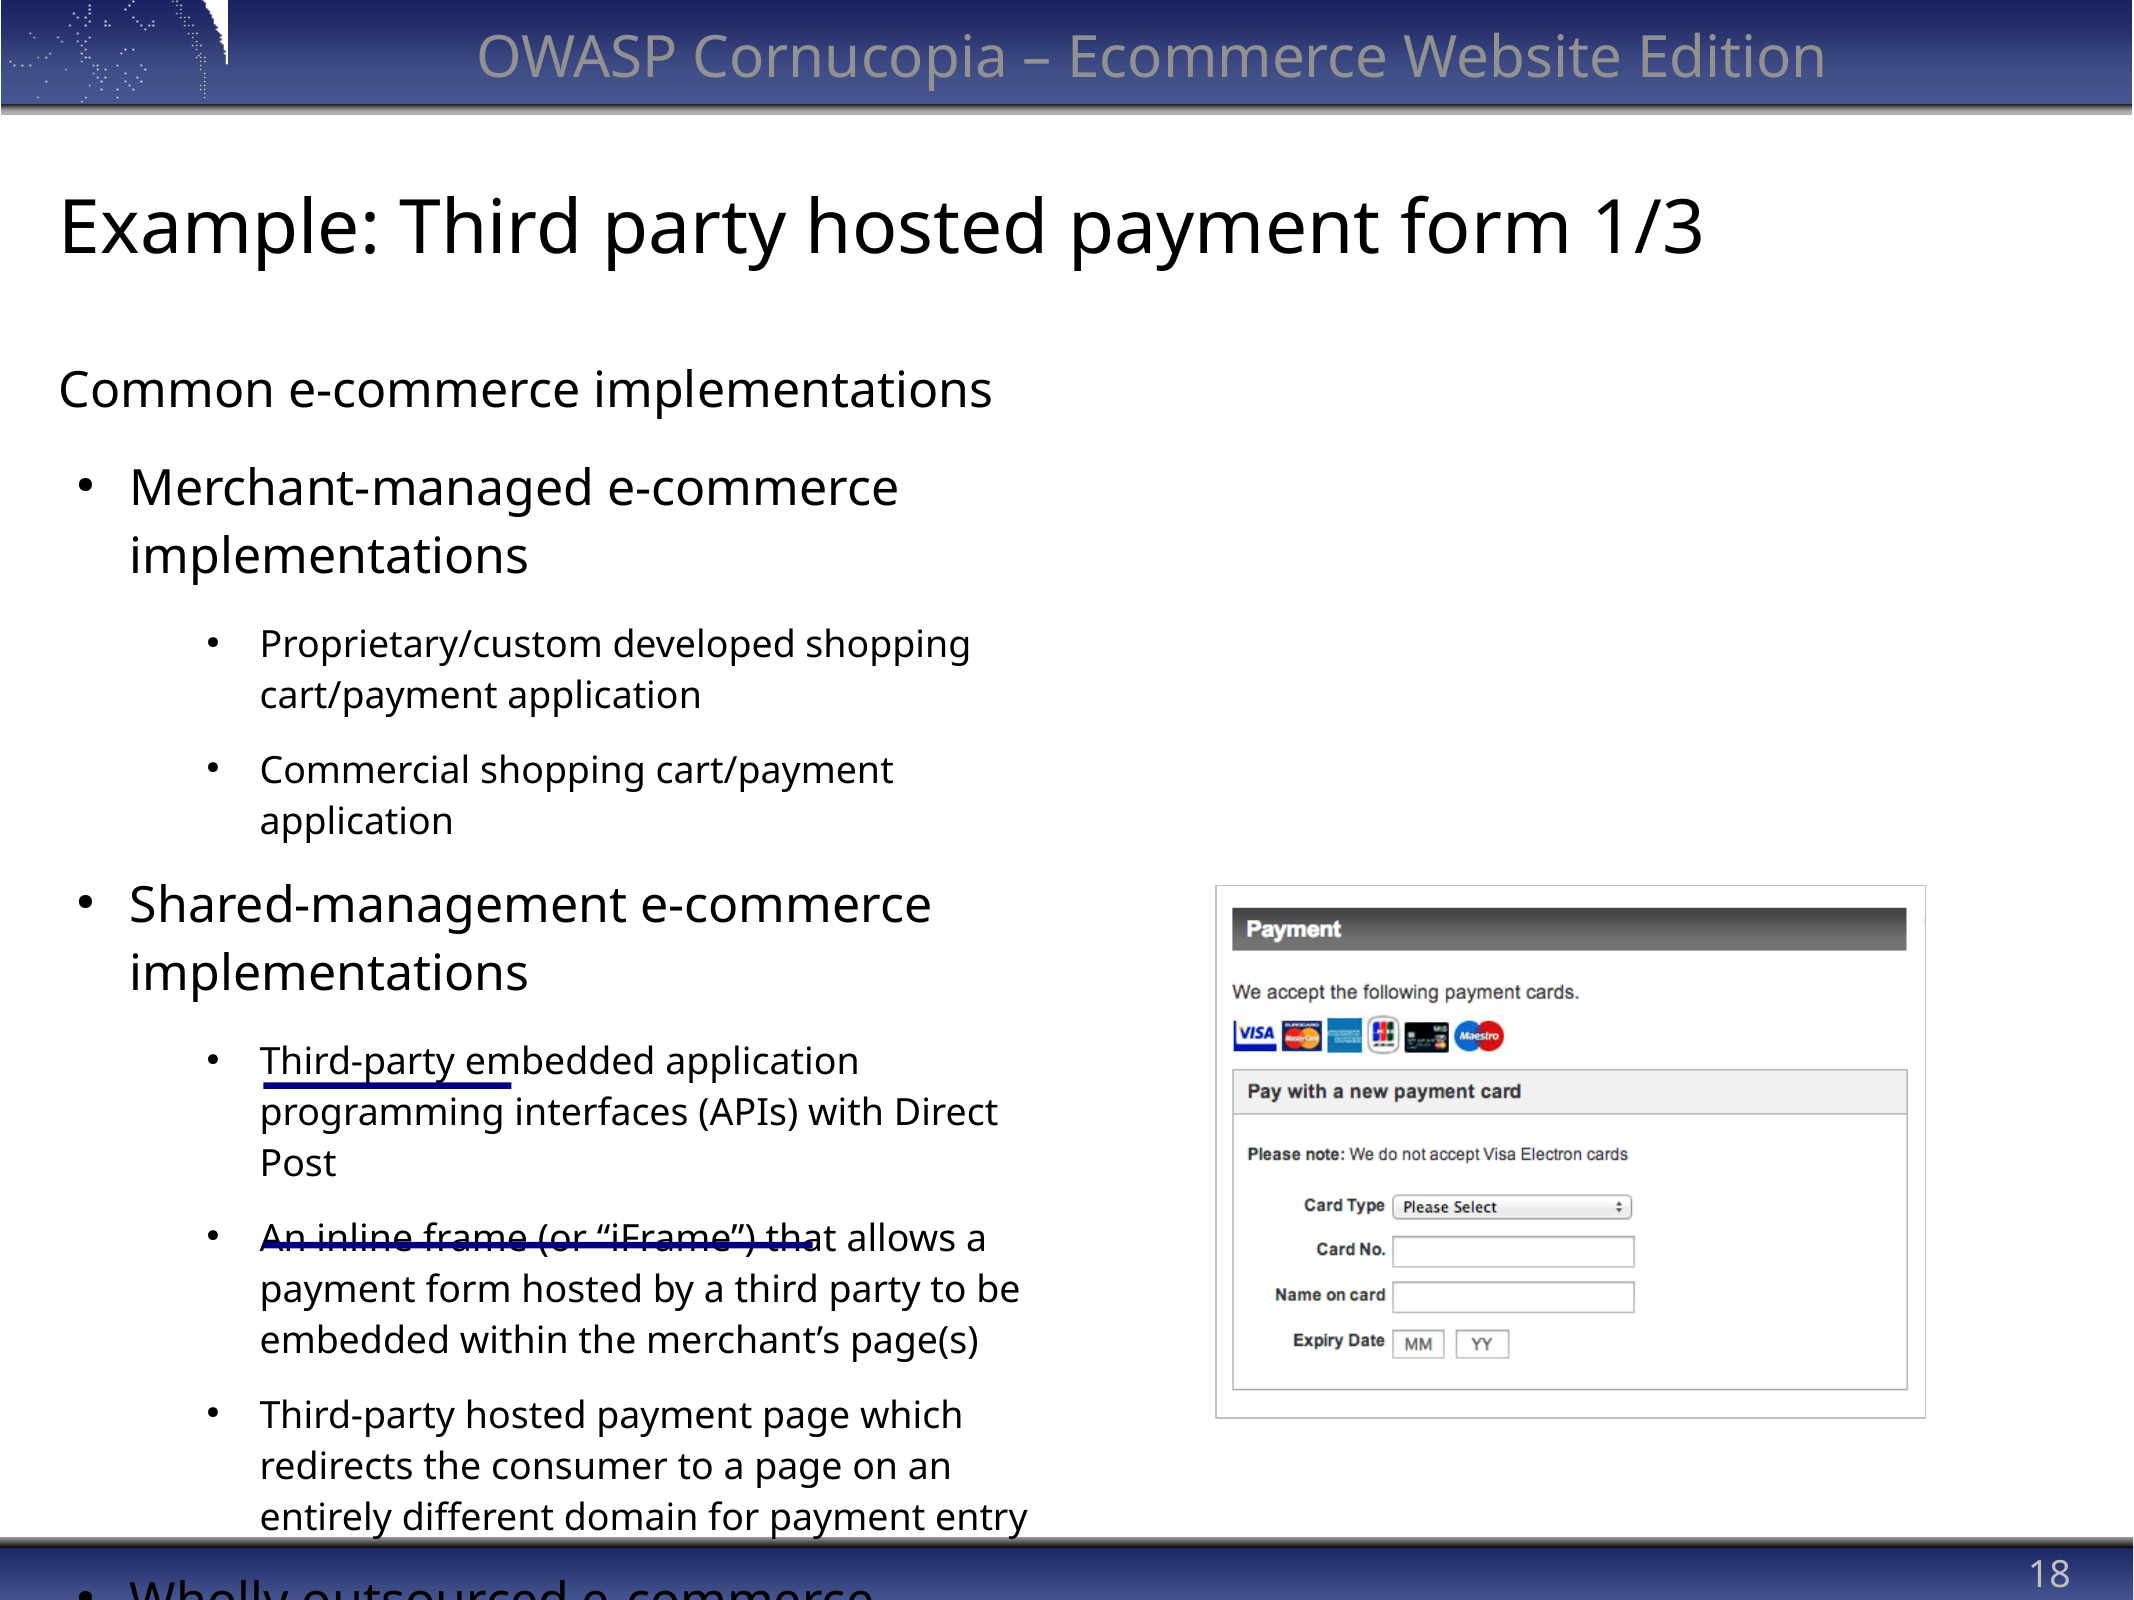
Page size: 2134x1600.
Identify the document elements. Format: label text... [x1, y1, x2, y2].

title Example: Third party hosted payment form 1/3 [58, 124, 2126, 325]
text_box [263, 1241, 813, 1249]
list Common e-commerce implementations Merchant-managed e-commerce implementations Proprietary/custom developed shopping cart/payment application Commercial shopping cart/payment application Shared-management e-commerce implementations Third-party embedded application programming interfaces (APIs) with Direct Post An inline frame (or “iFrame”) that allows a payment form hosted by a third party to be embedded within the merchant’s page(s) Third-party hosted payment page which redirects the consumer to a page on an entirely different domain for payment entry Wholly outsourced e-commerce implementations [58, 354, 1039, 1536]
picture [1216, 886, 1926, 1418]
text_box [263, 1082, 512, 1089]
